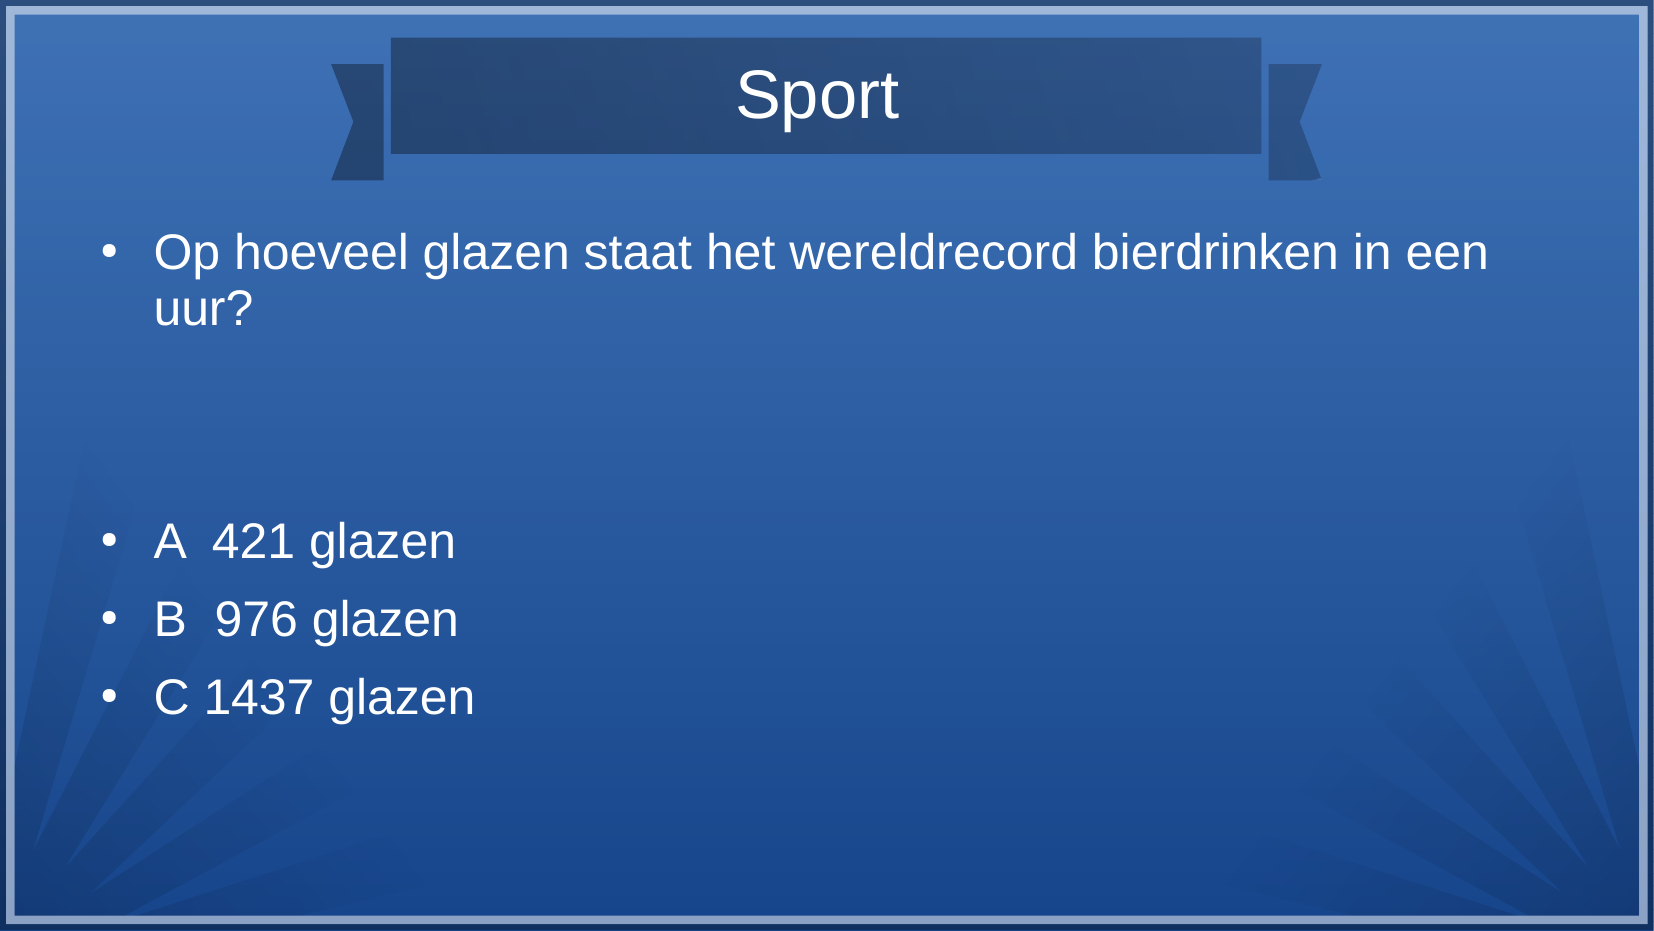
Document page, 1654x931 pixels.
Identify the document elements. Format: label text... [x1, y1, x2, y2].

list Op hoeveel glazen staat het wereldrecord bierdrinken in een uur? A 421 glazen B 976 glazen C 1437 glazen [82, 224, 1571, 848]
title Sport [389, 35, 1264, 154]
